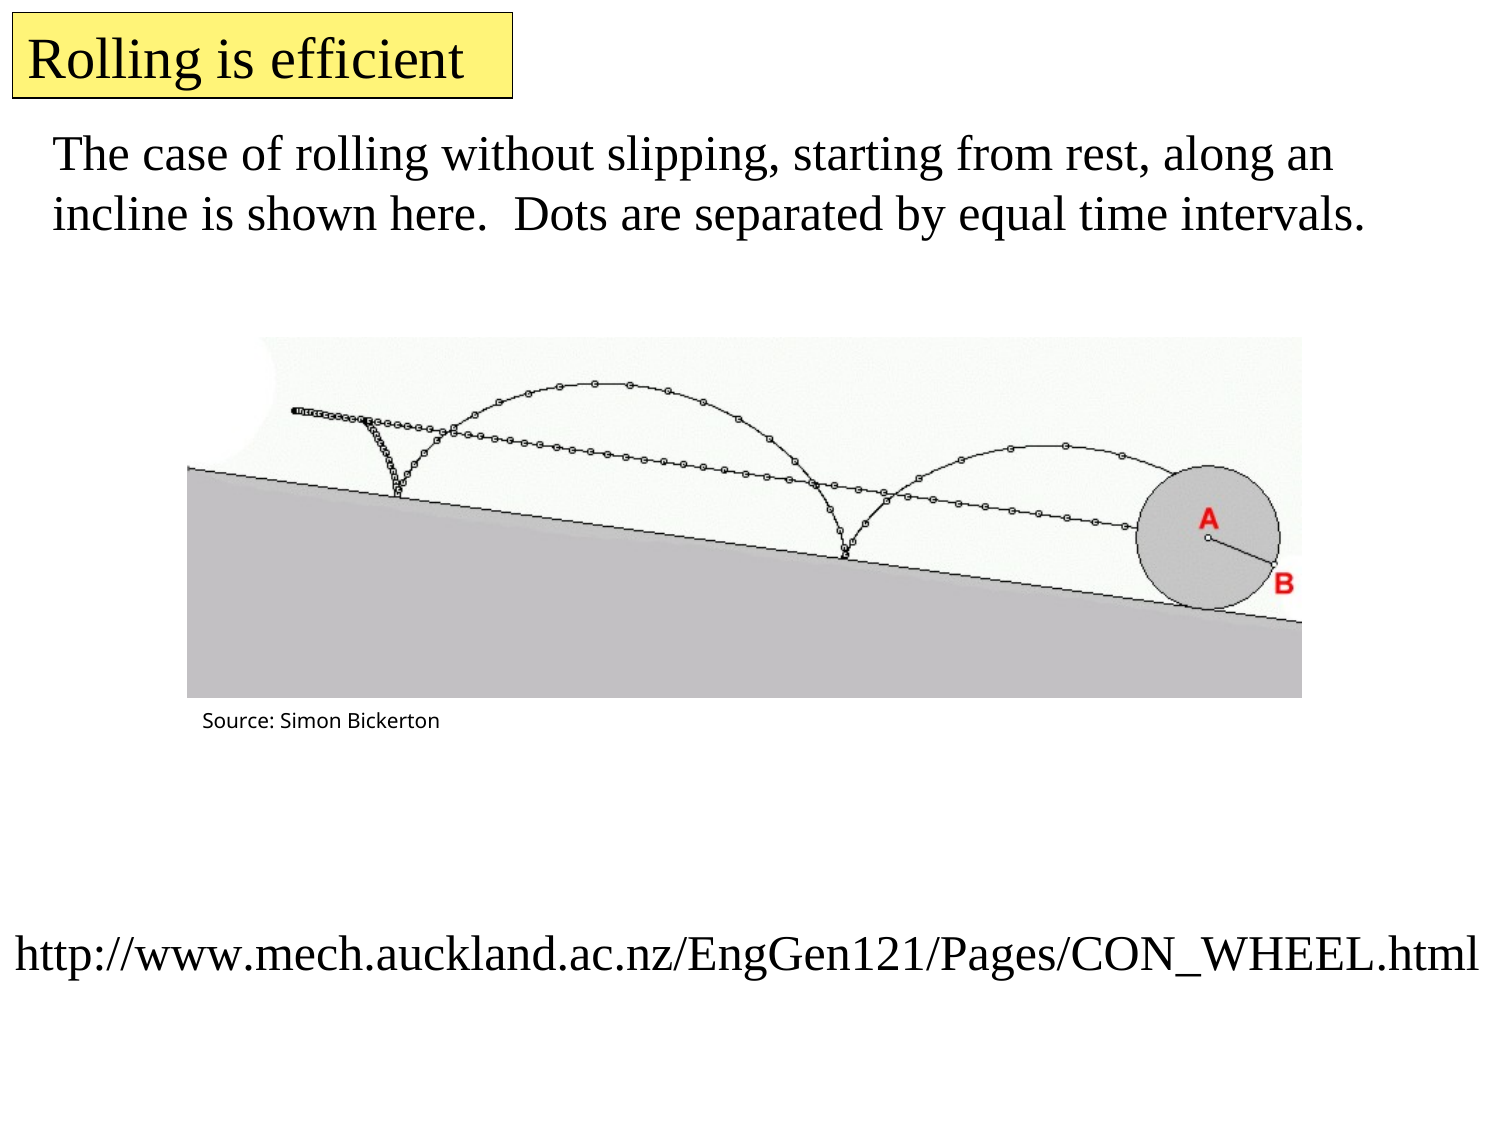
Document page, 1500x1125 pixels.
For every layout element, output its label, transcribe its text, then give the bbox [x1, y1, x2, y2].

text_box The case of rolling without slipping, starting from rest, along an incline is shown here. Dots are separated by equal time intervals. [37, 112, 1426, 248]
picture [187, 337, 1302, 698]
text_box Rolling is efficient [12, 12, 513, 98]
text_box Source: Simon Bickerton [187, 699, 475, 741]
text_box http://www.mech.auckland.ac.nz/EngGen121/Pages/CON_WHEEL.html [0, 912, 1500, 988]
